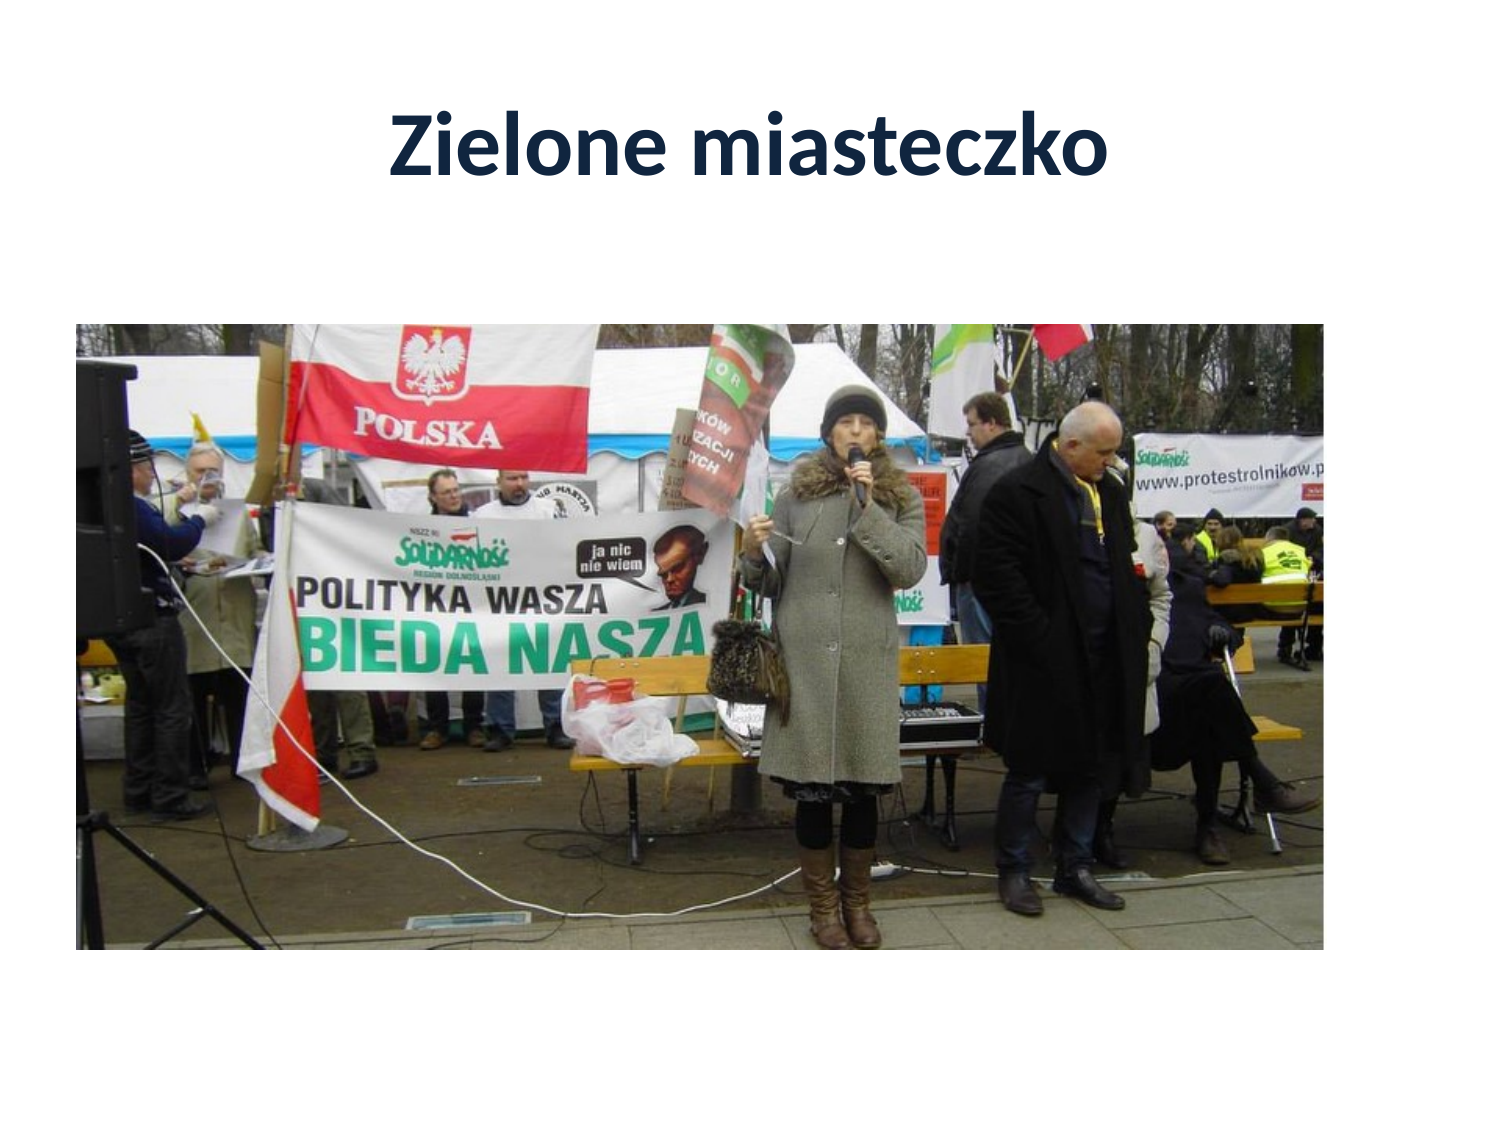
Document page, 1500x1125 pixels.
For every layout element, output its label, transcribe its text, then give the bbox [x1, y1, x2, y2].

picture [76, 324, 1327, 950]
title Zielone miasteczko [75, 45, 1426, 233]
